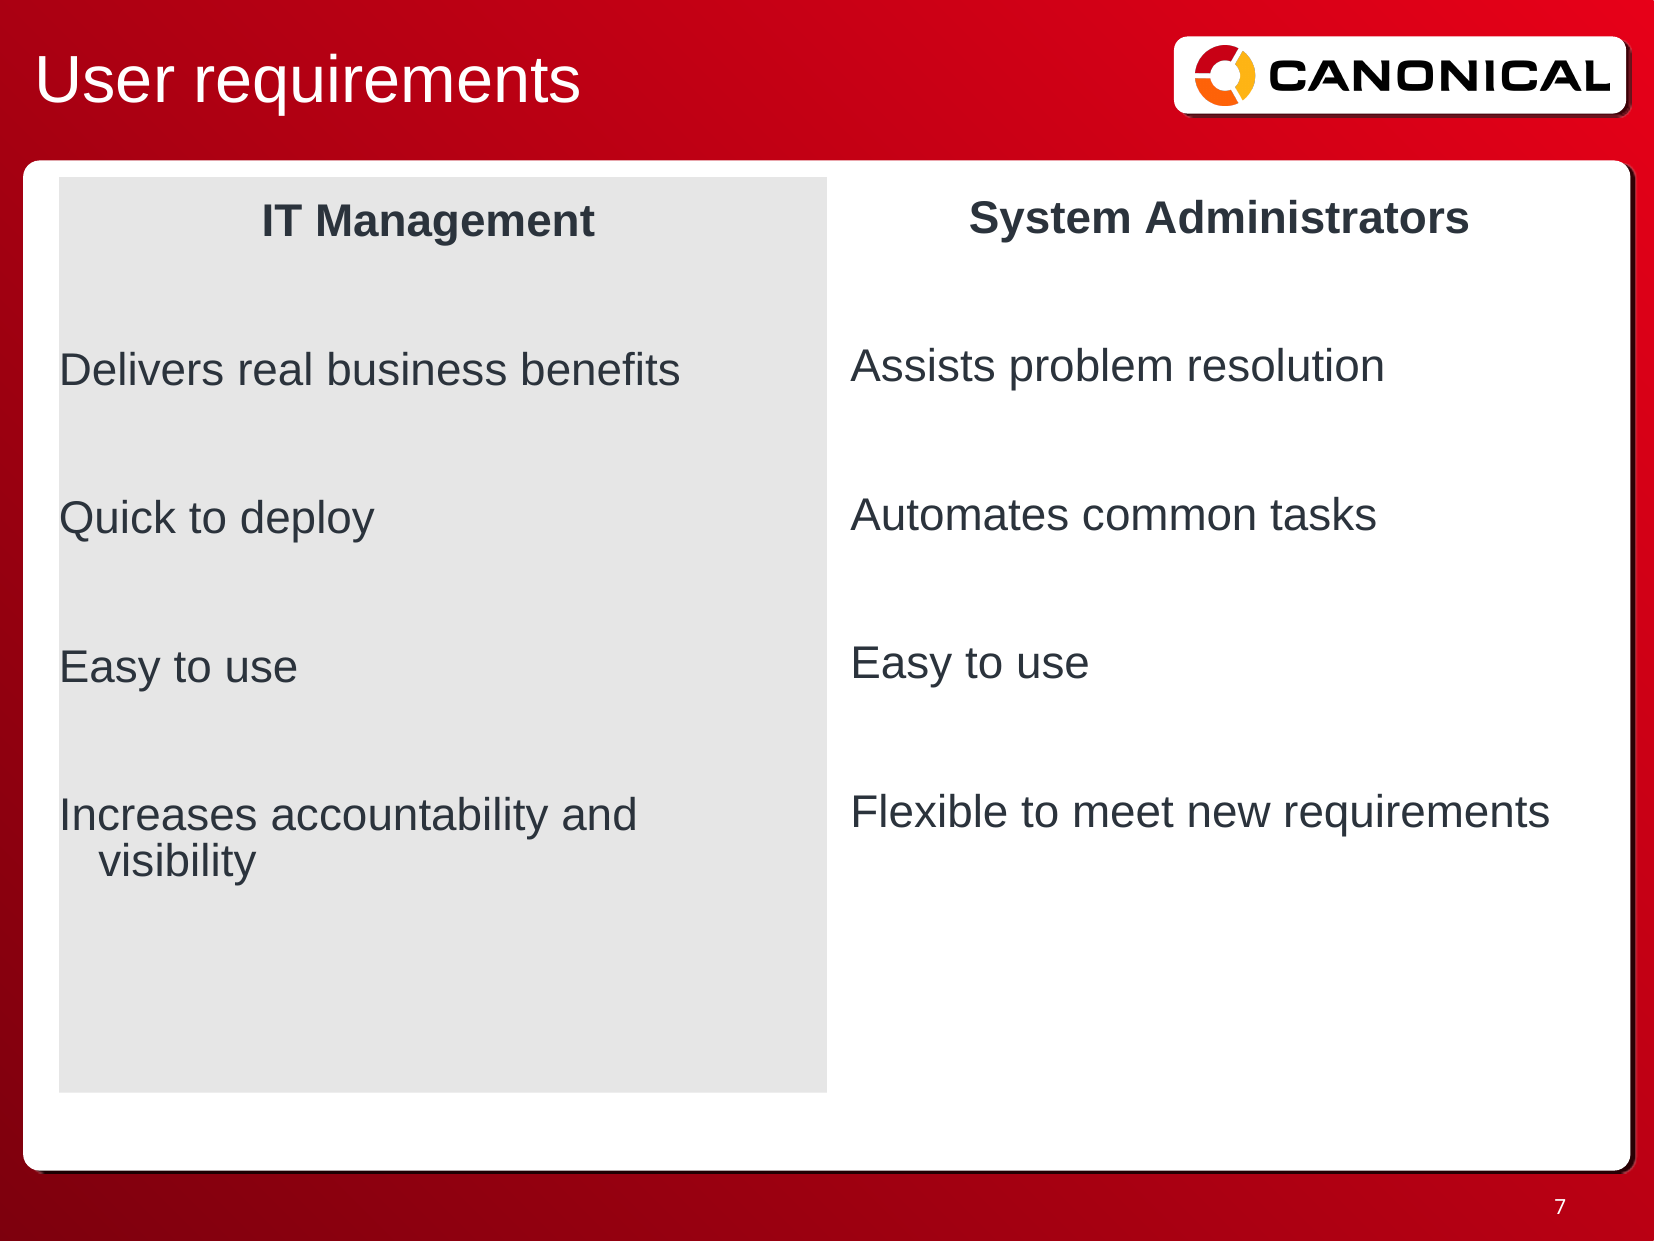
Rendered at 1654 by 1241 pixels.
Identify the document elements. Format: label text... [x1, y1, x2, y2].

picture [1548, 45, 1610, 106]
text_box [59, 177, 827, 1093]
list IT Management Delivers real business benefits Quick to deploy Easy to use Increases accountability and visibility [59, 200, 798, 1093]
list System Administrators Assists problem resolution Automates common tasks Easy to use Flexible to meet new requirements [850, 196, 1589, 1075]
title User requirements [34, 19, 1548, 151]
